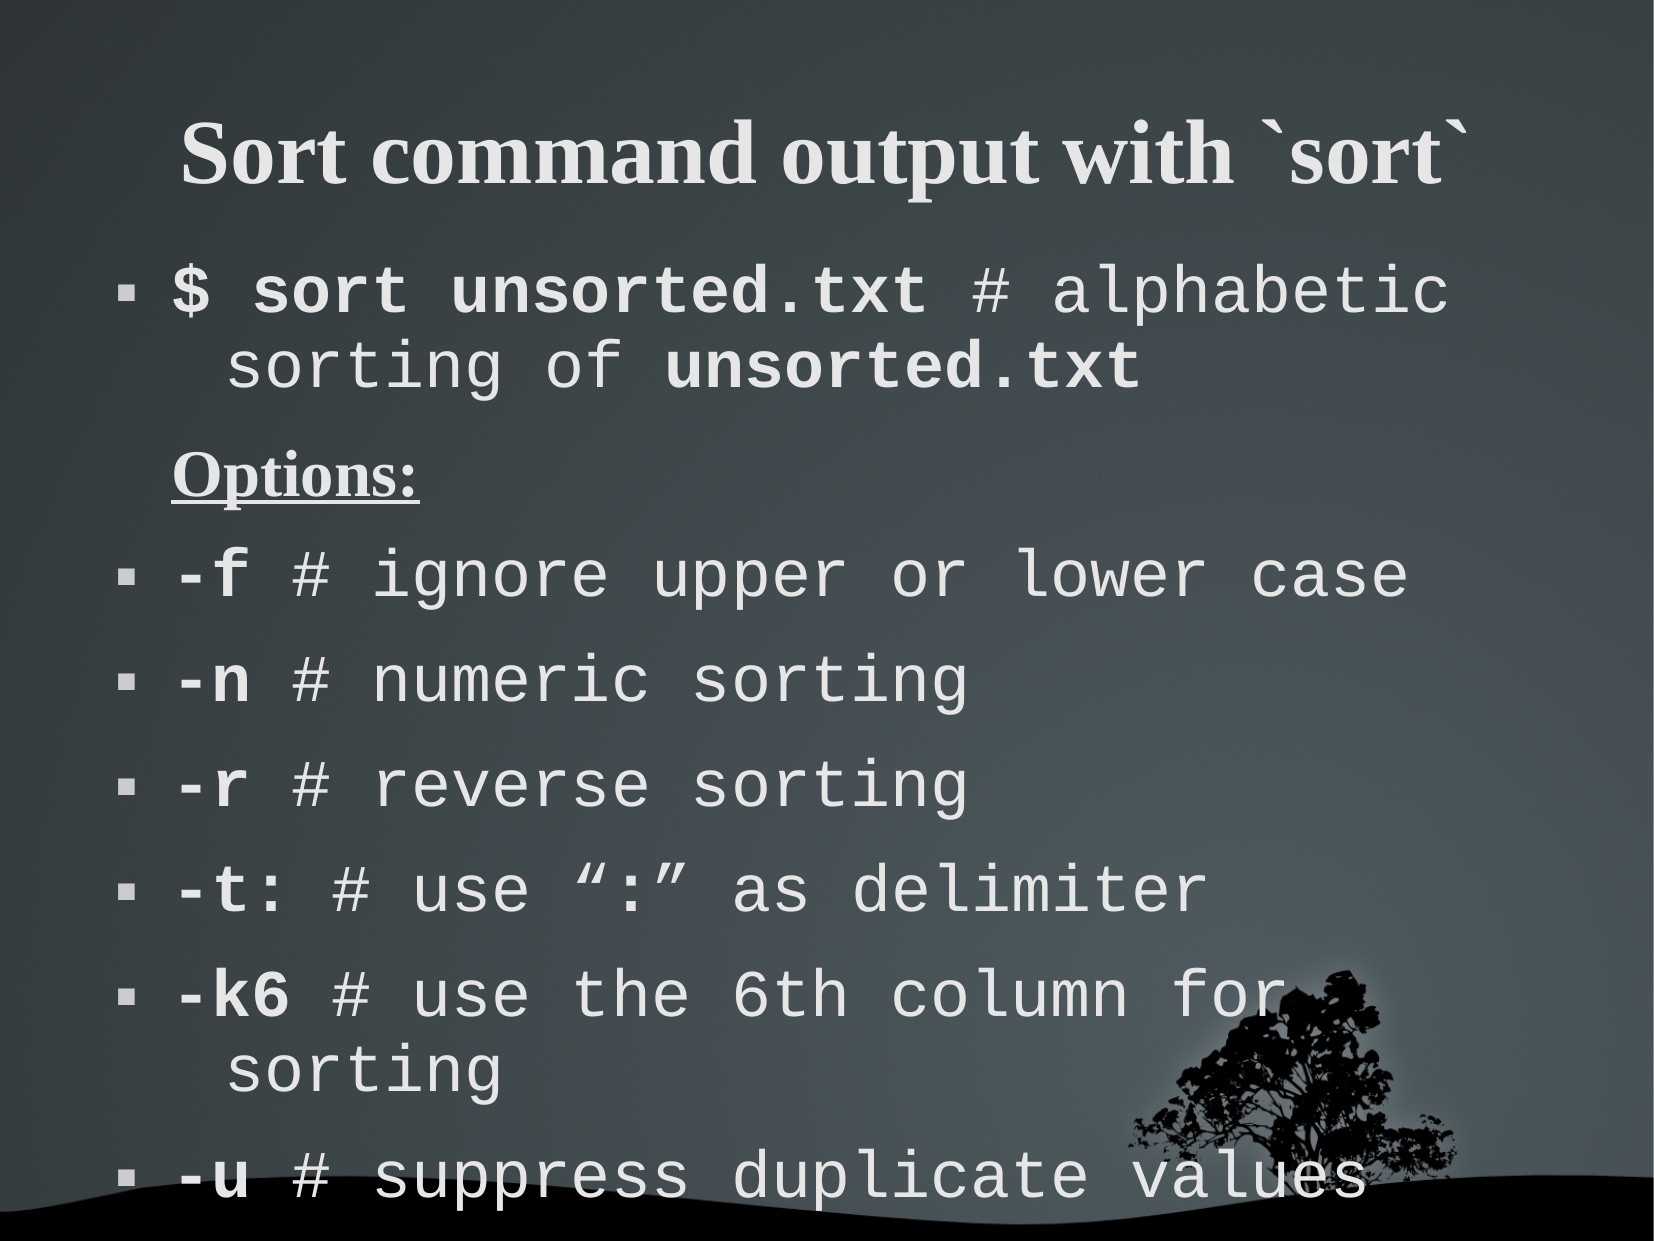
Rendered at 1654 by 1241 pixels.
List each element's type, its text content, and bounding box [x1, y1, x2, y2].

list $ sort unsorted.txt # alphabetic sorting of unsorted.txt Options: -f # ignore upper or lower case -n # numeric sorting -r # reverse sorting -t: # use “:” as delimiter -k6 # use the 6th column for sorting -u # suppress duplicate values [82, 256, 1571, 1241]
picture [0, 0, 1654, 1241]
title Sort command output with `sort` [82, 49, 1571, 256]
